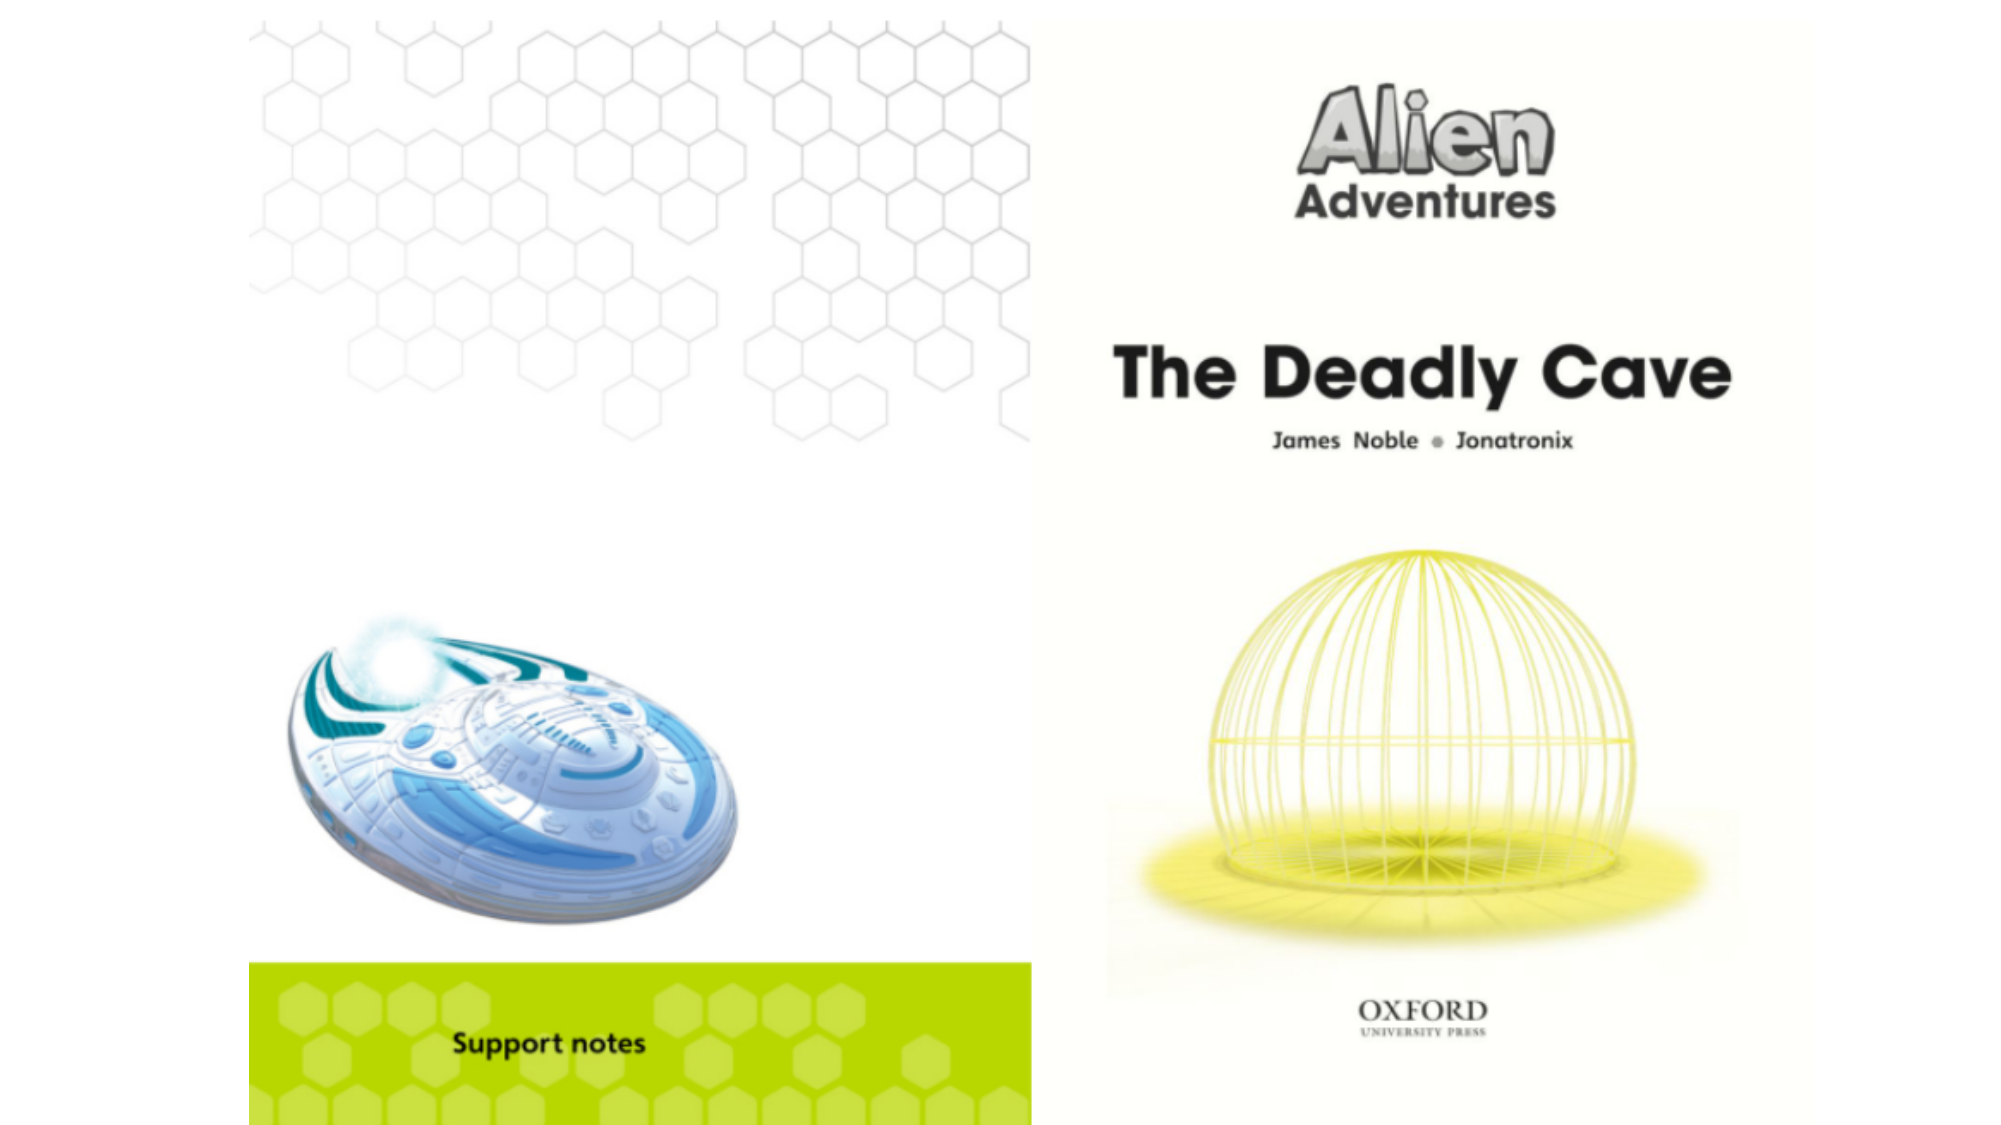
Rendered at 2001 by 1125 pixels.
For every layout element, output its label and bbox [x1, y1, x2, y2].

picture [249, 20, 1815, 1125]
